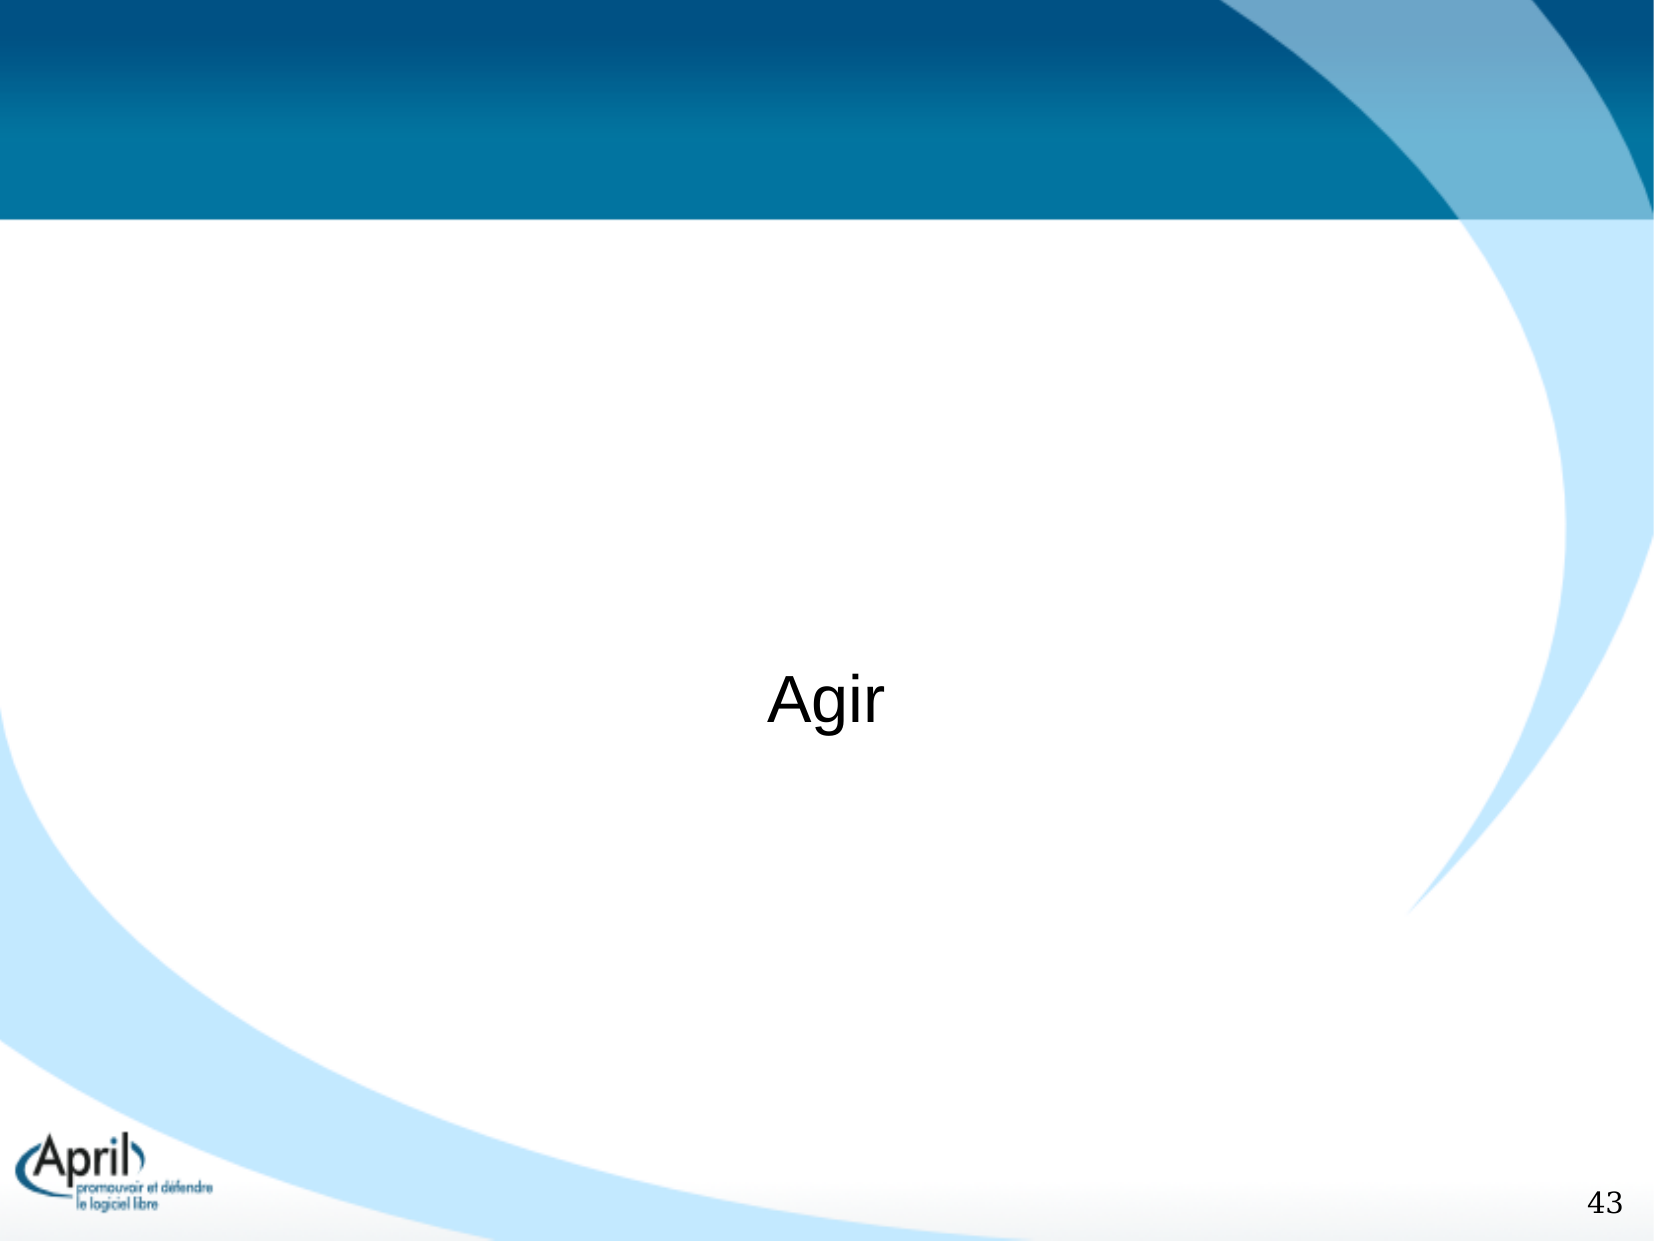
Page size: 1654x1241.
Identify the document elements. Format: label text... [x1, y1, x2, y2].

subtitle Agir [82, 290, 1571, 1109]
picture [0, 0, 1654, 1241]
